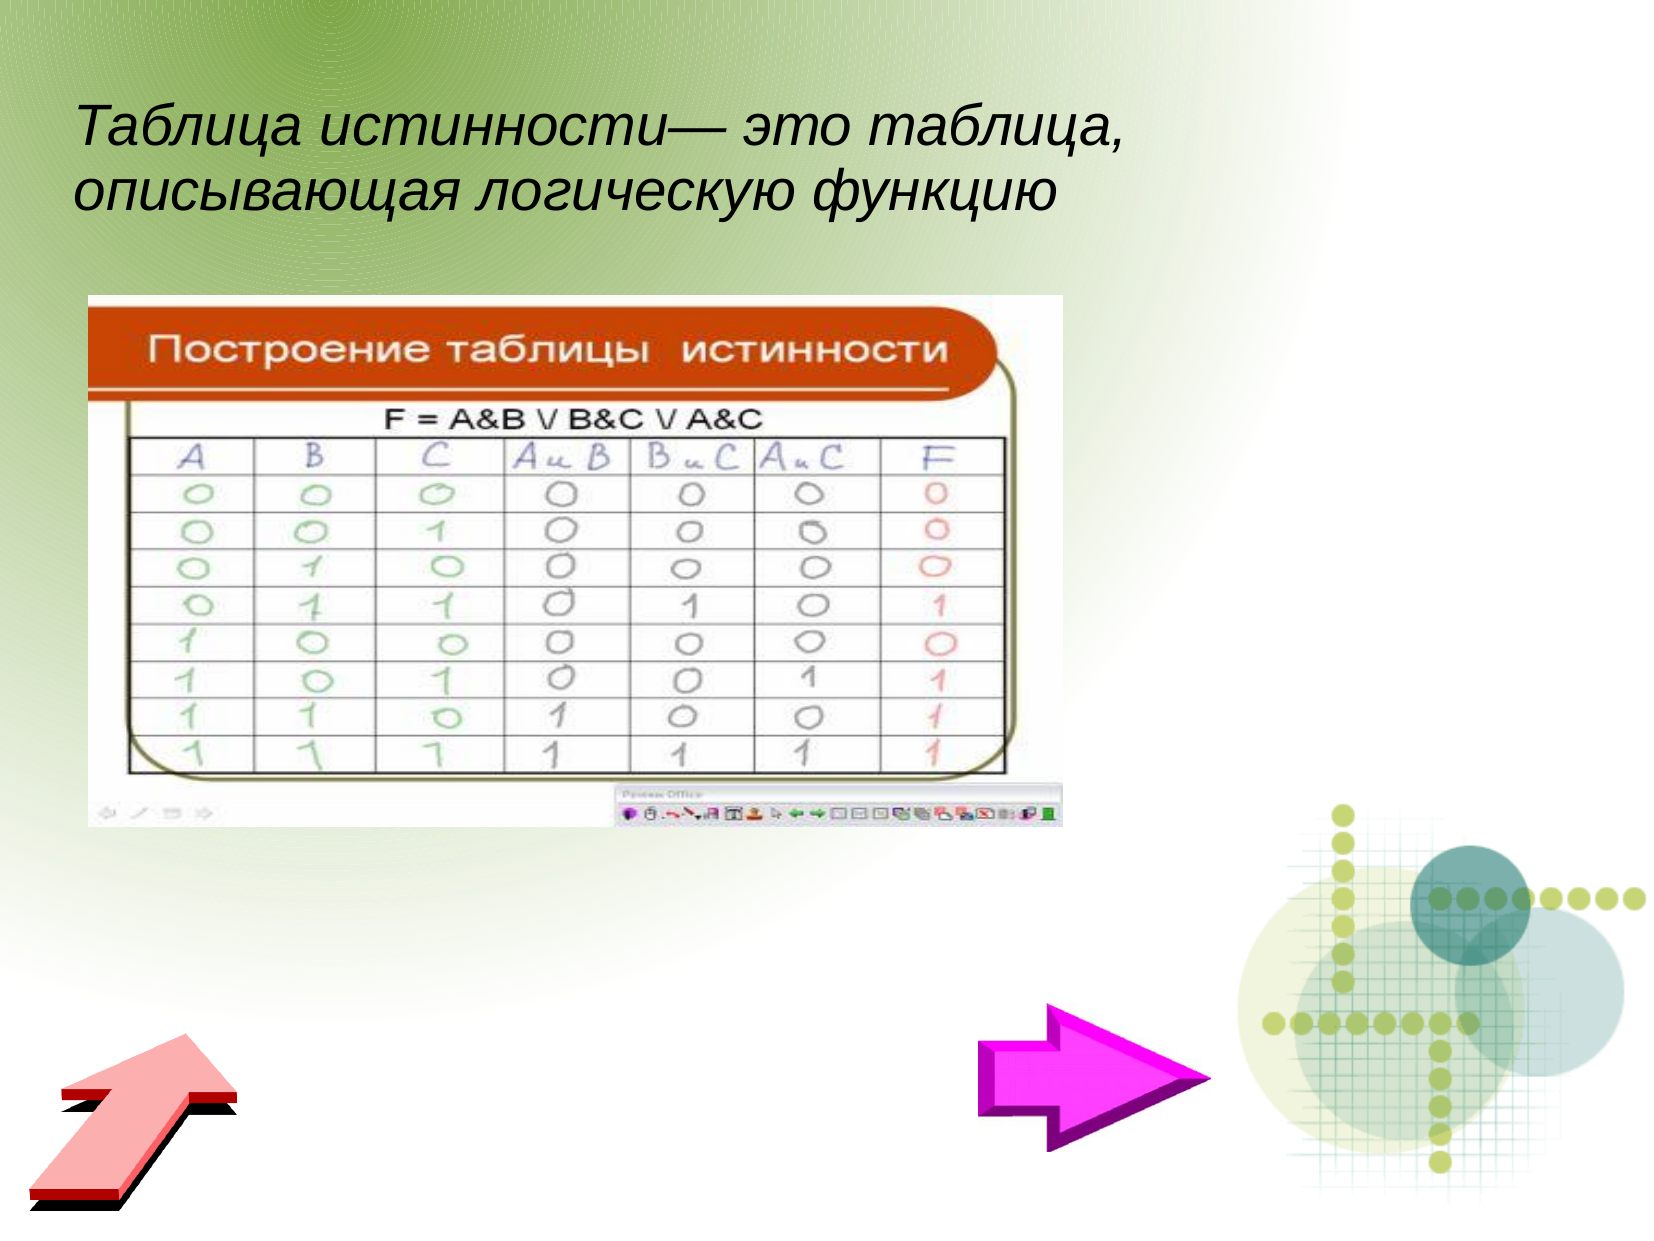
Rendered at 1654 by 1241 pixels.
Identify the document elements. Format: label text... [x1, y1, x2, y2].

picture [1224, 792, 1654, 1211]
picture [88, 295, 1063, 827]
text_box Таблица истинности— это таблица, описывающая логическую функцию [59, 85, 1350, 325]
picture [29, 1033, 237, 1211]
picture [978, 1003, 1211, 1152]
